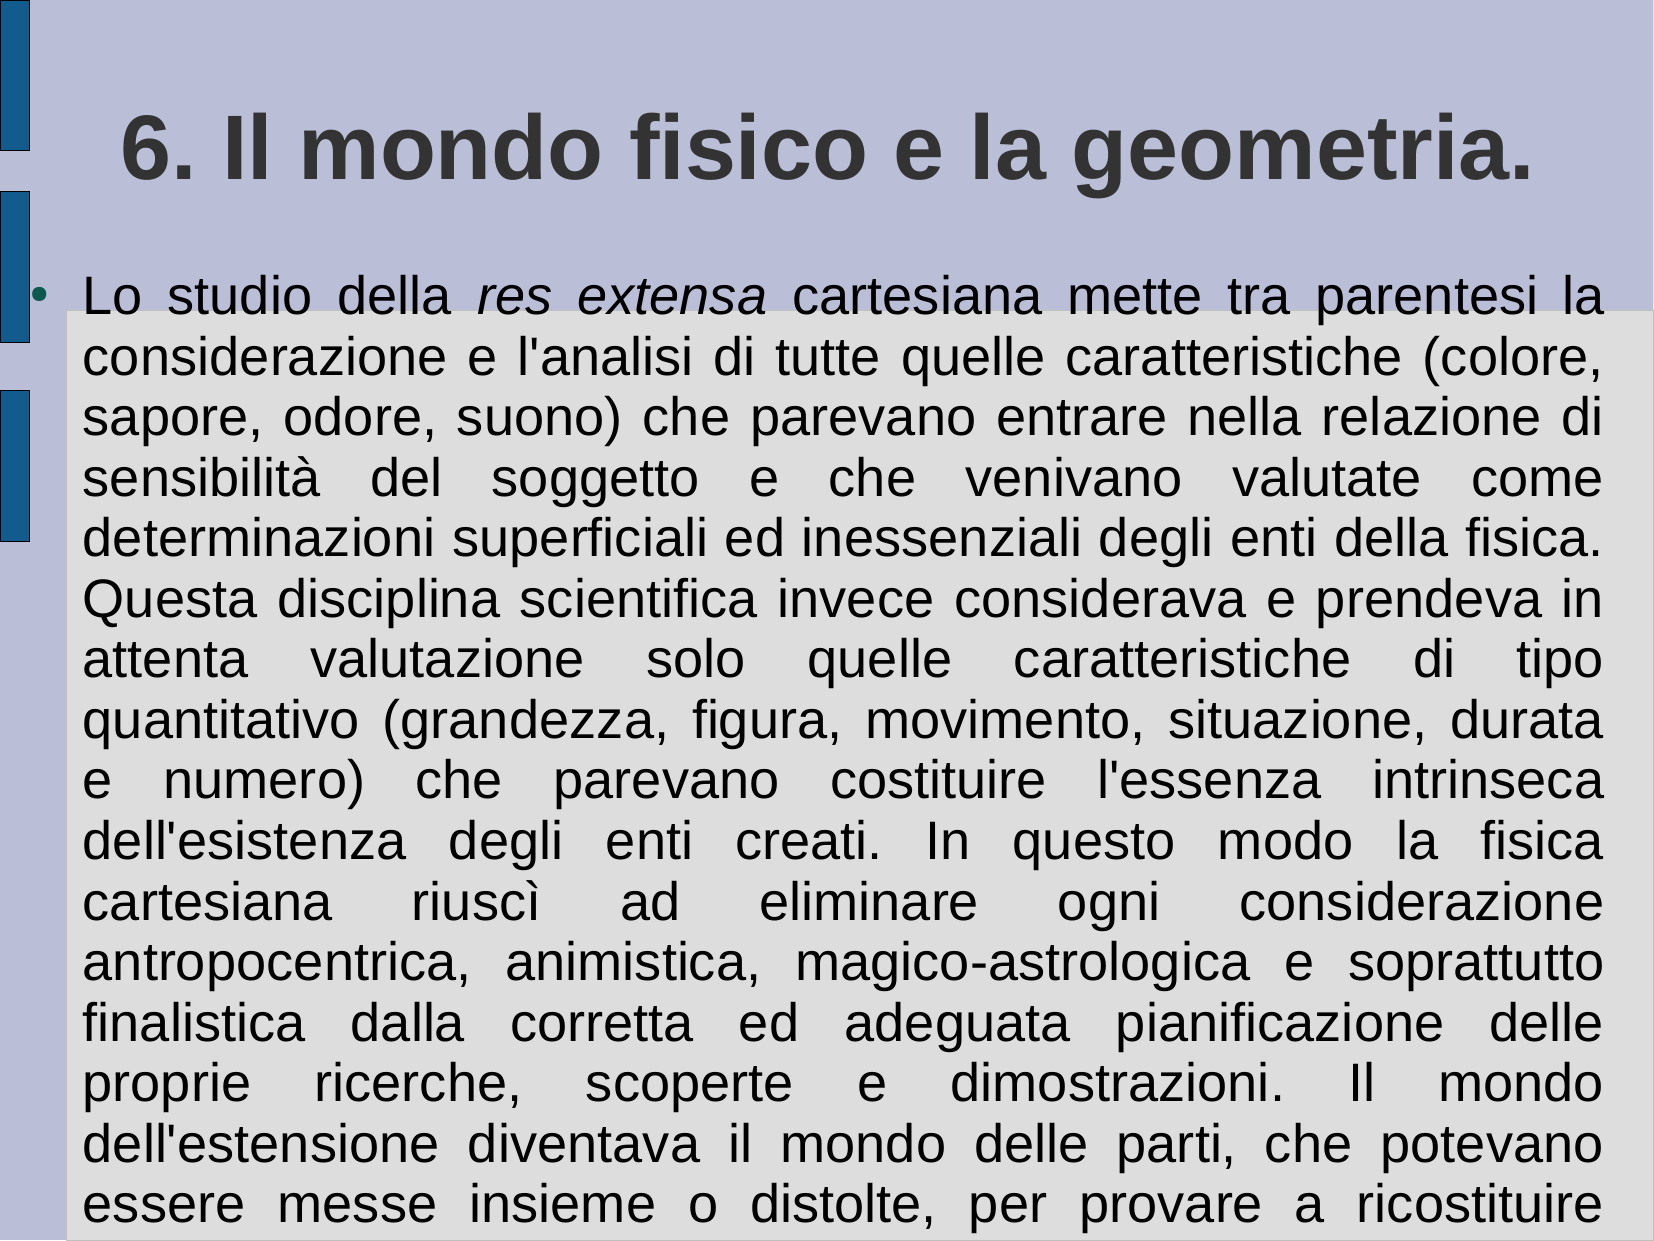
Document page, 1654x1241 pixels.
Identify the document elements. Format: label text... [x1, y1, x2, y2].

list Lo studio della res extensa cartesiana mette tra parentesi la considerazione e l'analisi di tutte quelle caratteristiche (colore, sapore, odore, suono) che parevano entrare nella relazione di sensibilità del soggetto e che venivano valutate come determinazioni superficiali ed inessenziali degli enti della fisica. Questa disciplina scientifica invece considerava e prendeva in attenta valutazione solo quelle caratteristiche di tipo quantitativo (grandezza, figura, movimento, situazione, durata e numero) che parevano costituire l'essenza intrinseca dell'esistenza degli enti creati. In questo modo la fisica cartesiana riuscì ad eliminare ogni considerazione antropocentrica, animistica, magico-astrologica e soprattutto finalistica dalla corretta ed adeguata pianificazione delle proprie ricerche, scoperte e dimostrazioni. Il mondo dell'estensione diventava il mondo delle parti, che potevano essere messe insieme o distolte, per provare a ricostituire l'integrità completa e perfetta dei corpi (meccanicismo). [11, 265, 1607, 1235]
title 6. Il mondo fisico e la geometria. [106, 43, 1552, 251]
